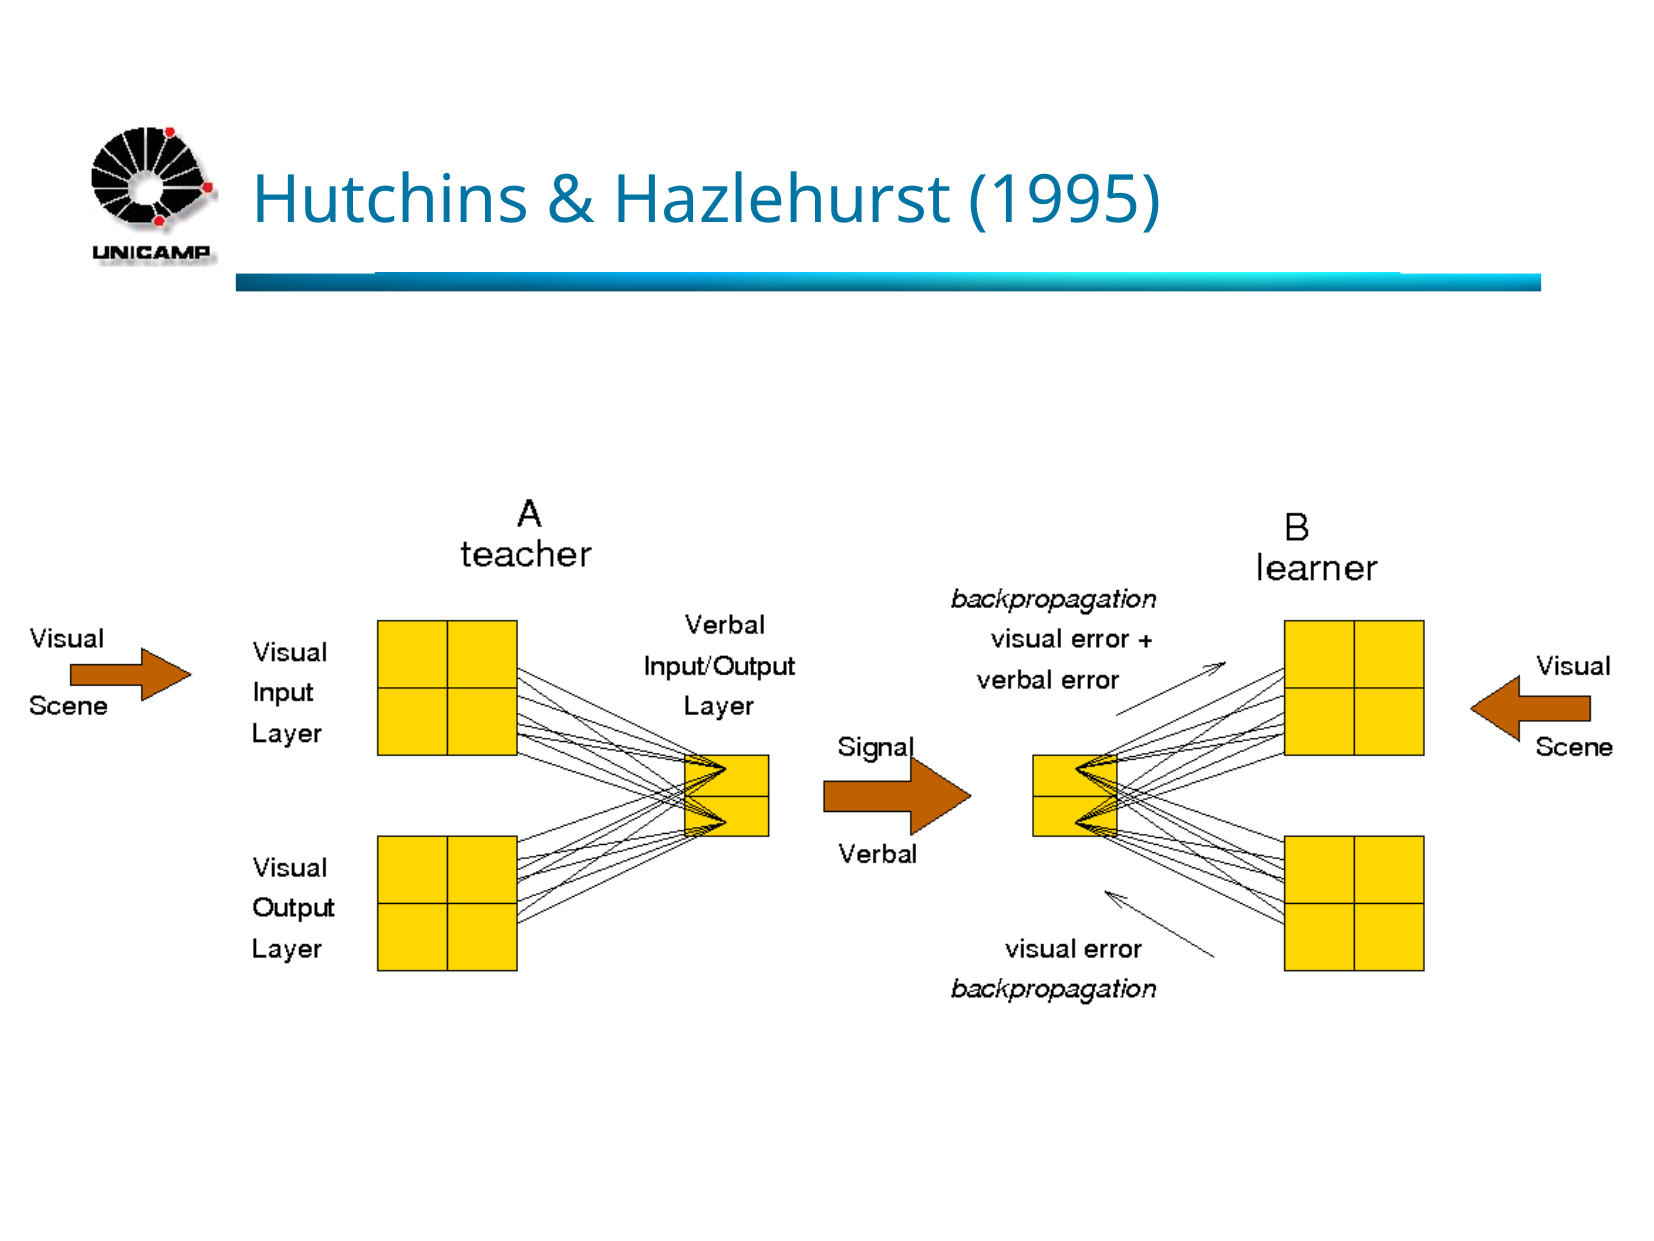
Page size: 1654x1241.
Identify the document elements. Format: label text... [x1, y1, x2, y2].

picture [125, 272, 1654, 295]
picture [29, 472, 1631, 1010]
title Hutchins & Hazlehurst (1995) [236, 41, 1580, 248]
